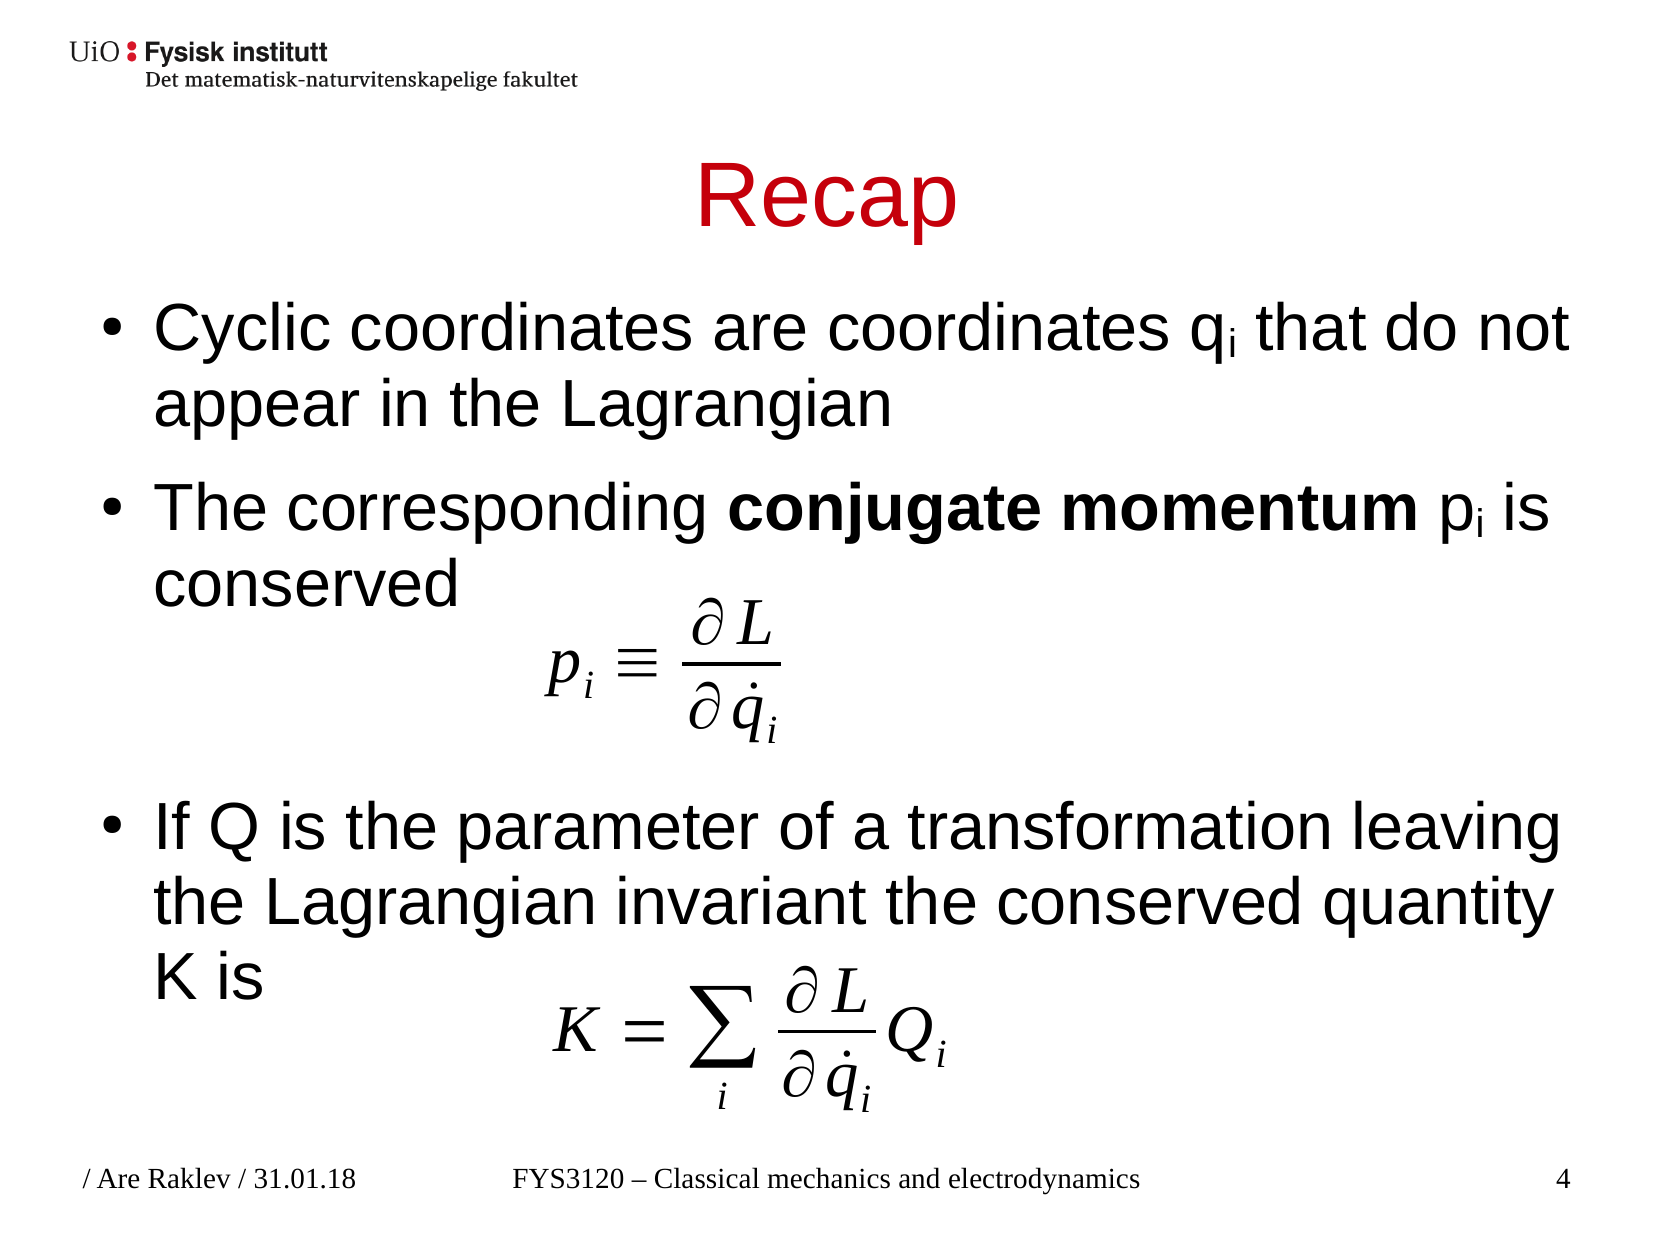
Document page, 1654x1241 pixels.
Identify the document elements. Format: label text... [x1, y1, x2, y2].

picture [68, 37, 581, 93]
chart [542, 952, 954, 1121]
list Cyclic coordinates are coordinates qi that do not appear in the Lagrangian The corresponding conjugate momentum pi is conserved If Q is the parameter of a transformation leaving the Lagrangian invariant the conserved quantity K is [82, 290, 1571, 1147]
chart [535, 584, 791, 753]
title Recap [82, 90, 1571, 290]
